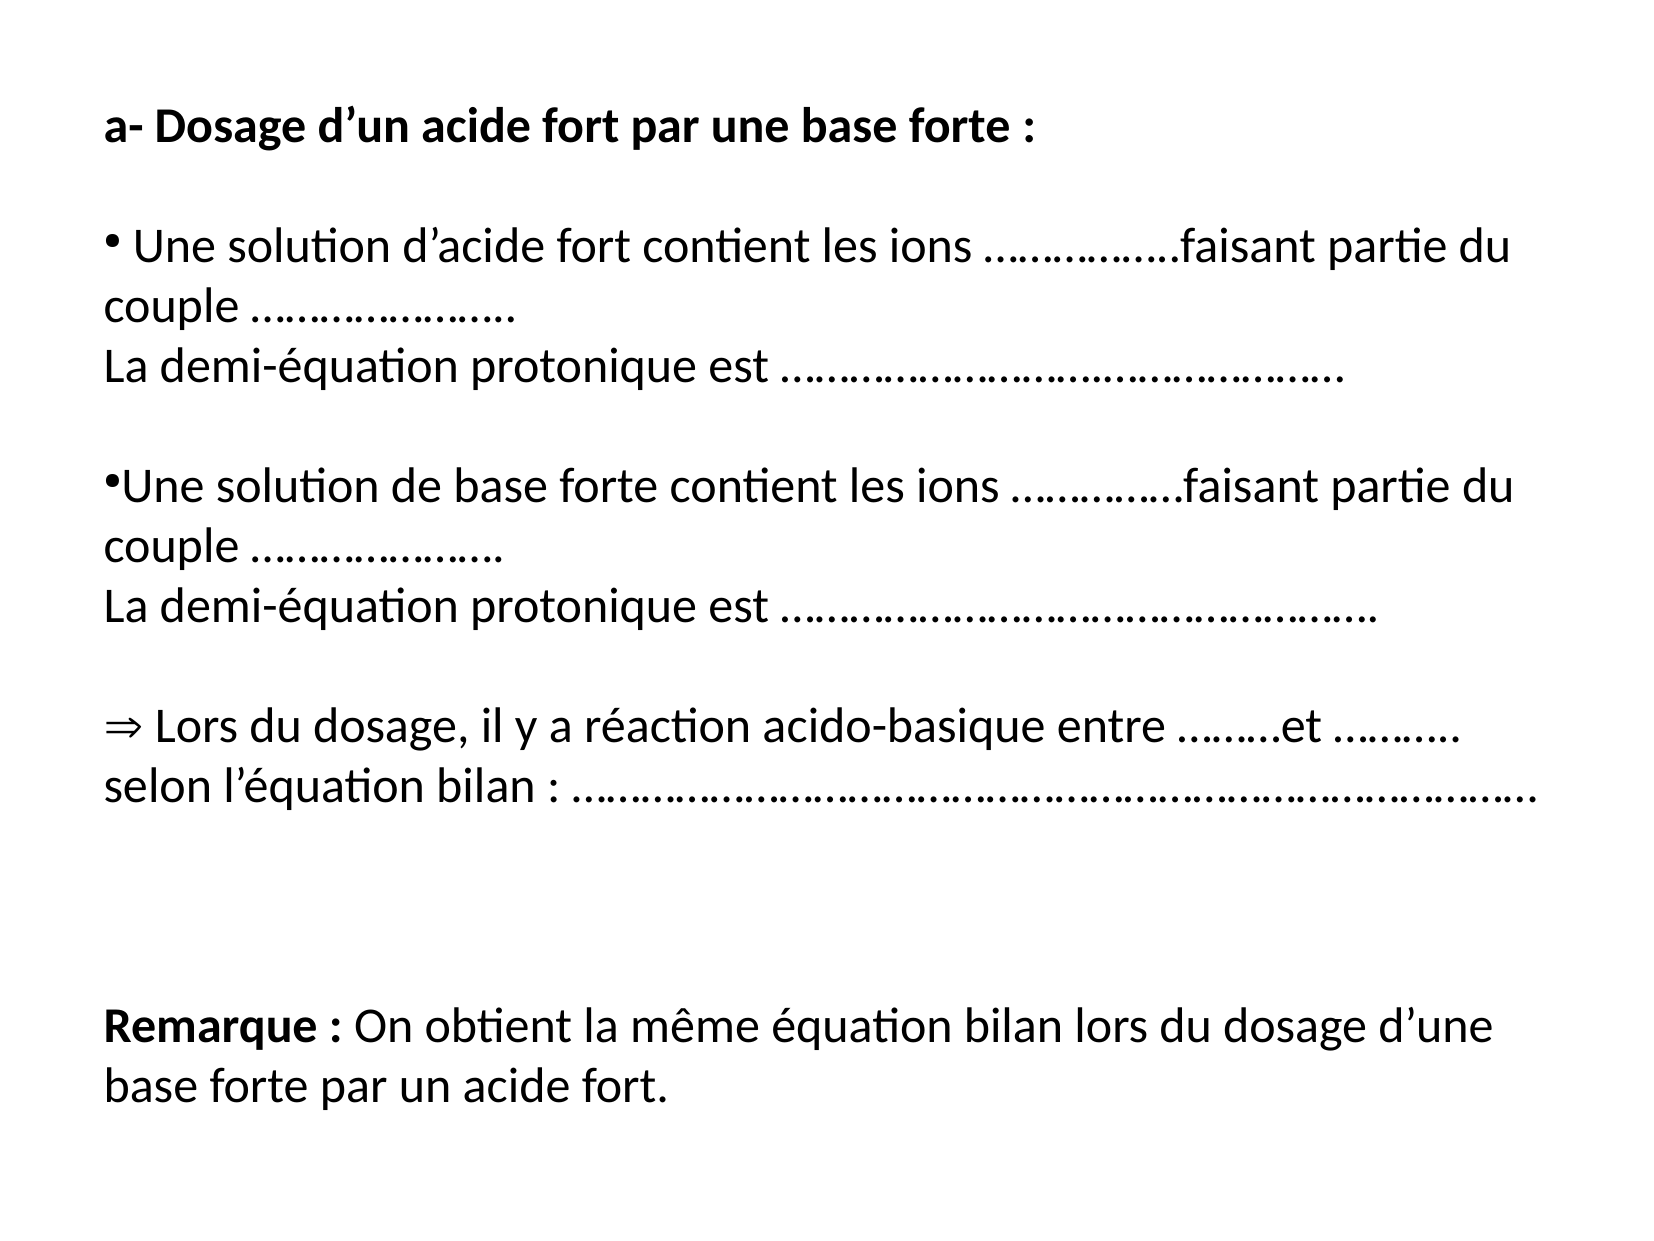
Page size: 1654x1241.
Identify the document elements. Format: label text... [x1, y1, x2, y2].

text_box a- Dosage d’un acide fort par une base forte : Une solution d’acide fort contient les ions ……………..faisant partie du couple ………………….. La demi-équation protonique est ……………………….………………… Une solution de base forte contient les ions ……………faisant partie du couple …………………. La demi-équation protonique est …………………………………………….  Lors du dosage, il y a réaction acido-basique entre ………et ……….. selon l’équation bilan : ………………………………………………………………………… Remarque : On obtient la même équation bilan lors du dosage d’une base forte par un acide fort. [88, 84, 1574, 1241]
